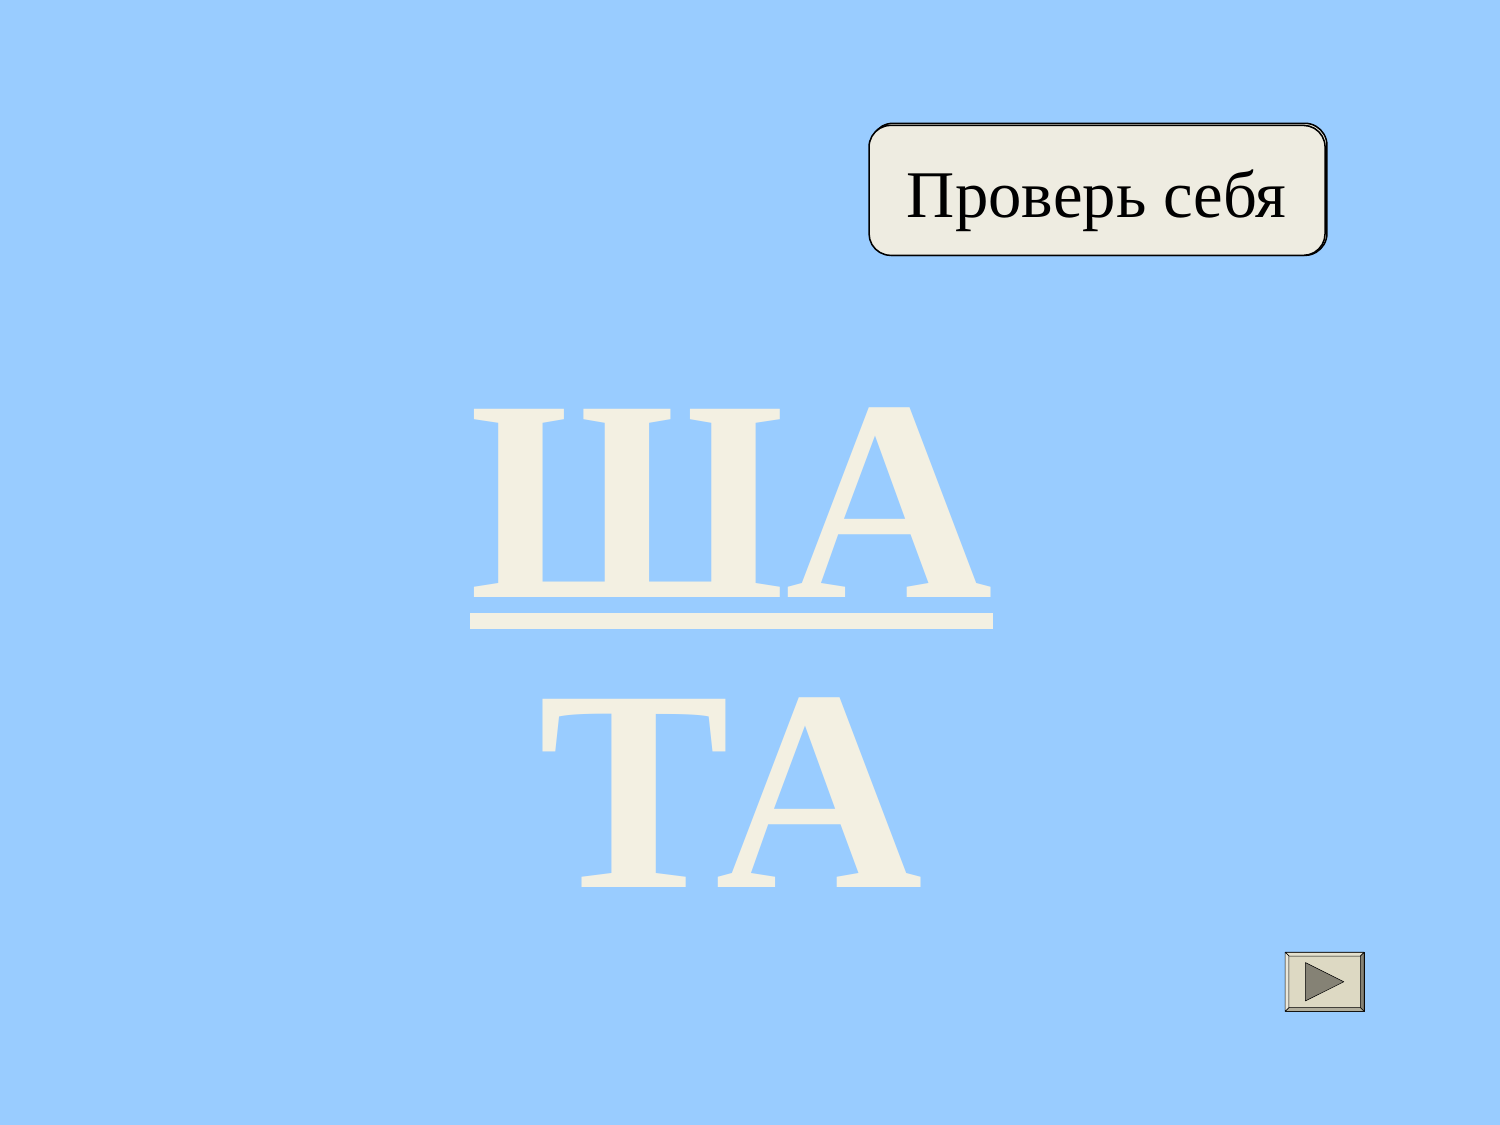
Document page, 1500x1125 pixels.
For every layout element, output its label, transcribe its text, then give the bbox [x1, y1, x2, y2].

text_box ША [443, 302, 1020, 592]
text_box [872, 123, 1329, 254]
text_box ША [821, 534, 928, 592]
text_box ТА [442, 592, 1020, 953]
text_box [1286, 952, 1365, 1012]
text_box Проверь себя [869, 128, 1313, 256]
text_box ША [844, 437, 905, 519]
